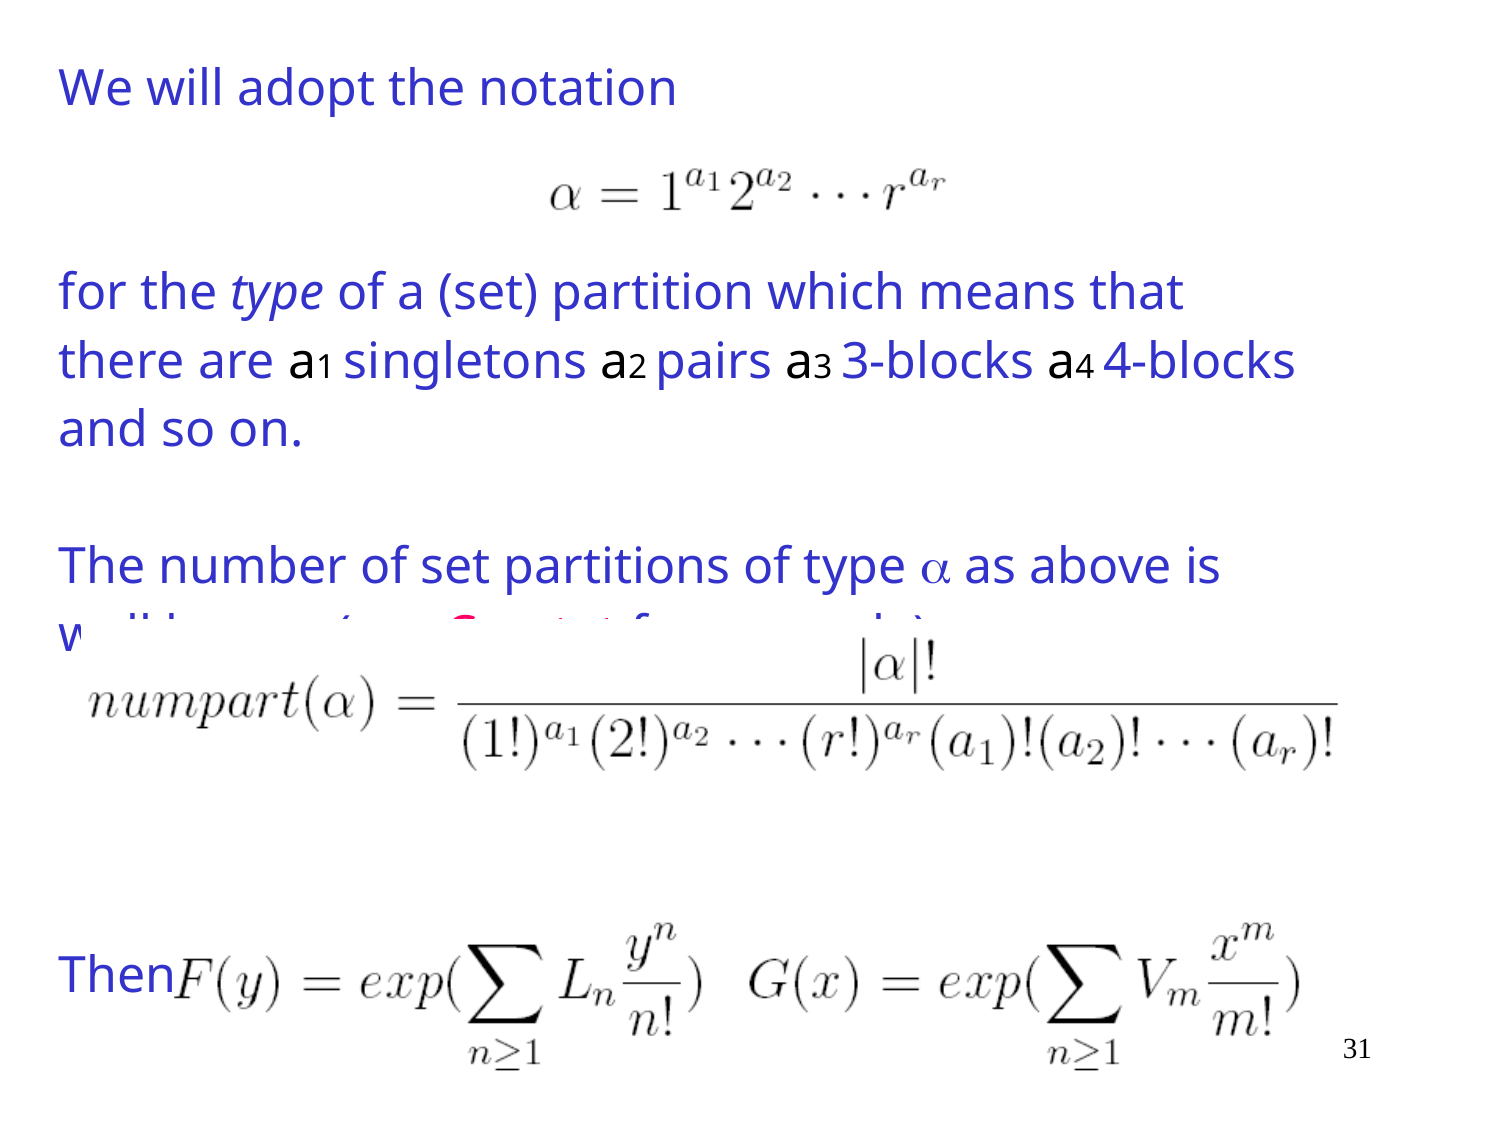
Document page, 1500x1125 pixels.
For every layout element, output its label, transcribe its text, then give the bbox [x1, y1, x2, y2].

text_box We will adopt the notation for the type of a (set) partition which means that there are a1 singletons a2 pairs a3 3-blocks a4 4-blocks and so on. The number of set partitions of type  as above is well known (see Comtet for example) Then, with [44, 44, 1325, 1016]
picture [531, 156, 957, 234]
picture [81, 619, 1349, 785]
picture [174, 912, 1307, 1080]
